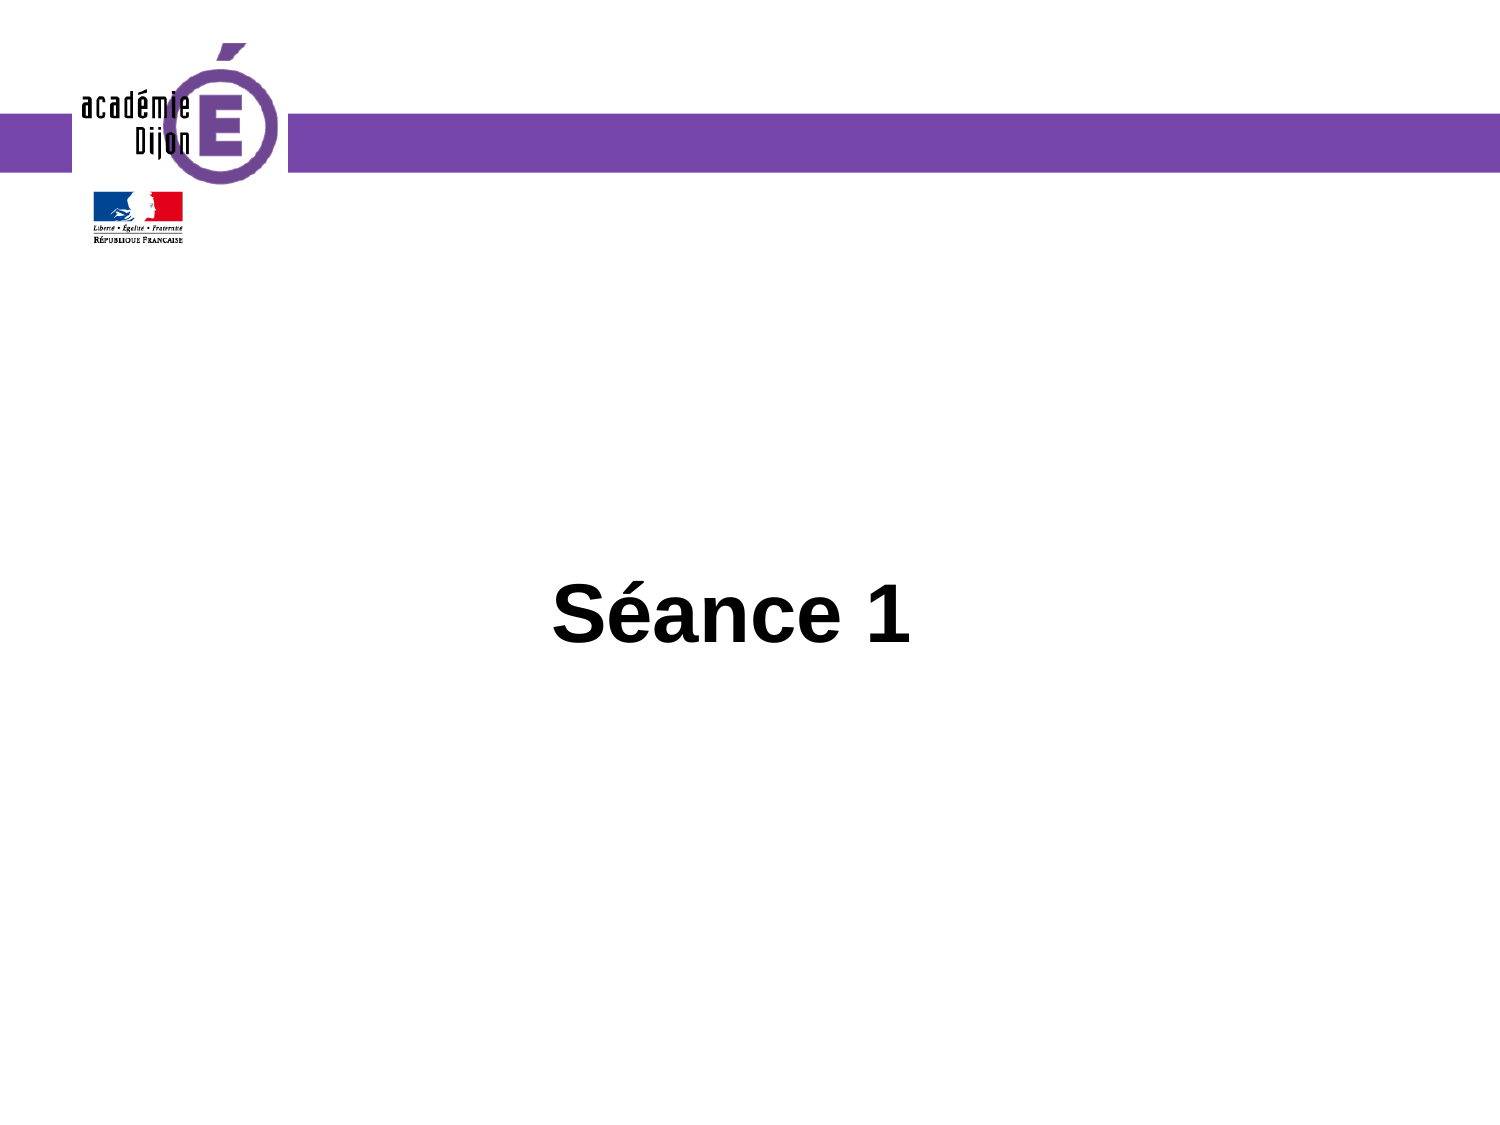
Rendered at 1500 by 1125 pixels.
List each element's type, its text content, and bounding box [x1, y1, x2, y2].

text_box Séance 1 [72, 237, 1423, 981]
picture [82, 43, 278, 237]
